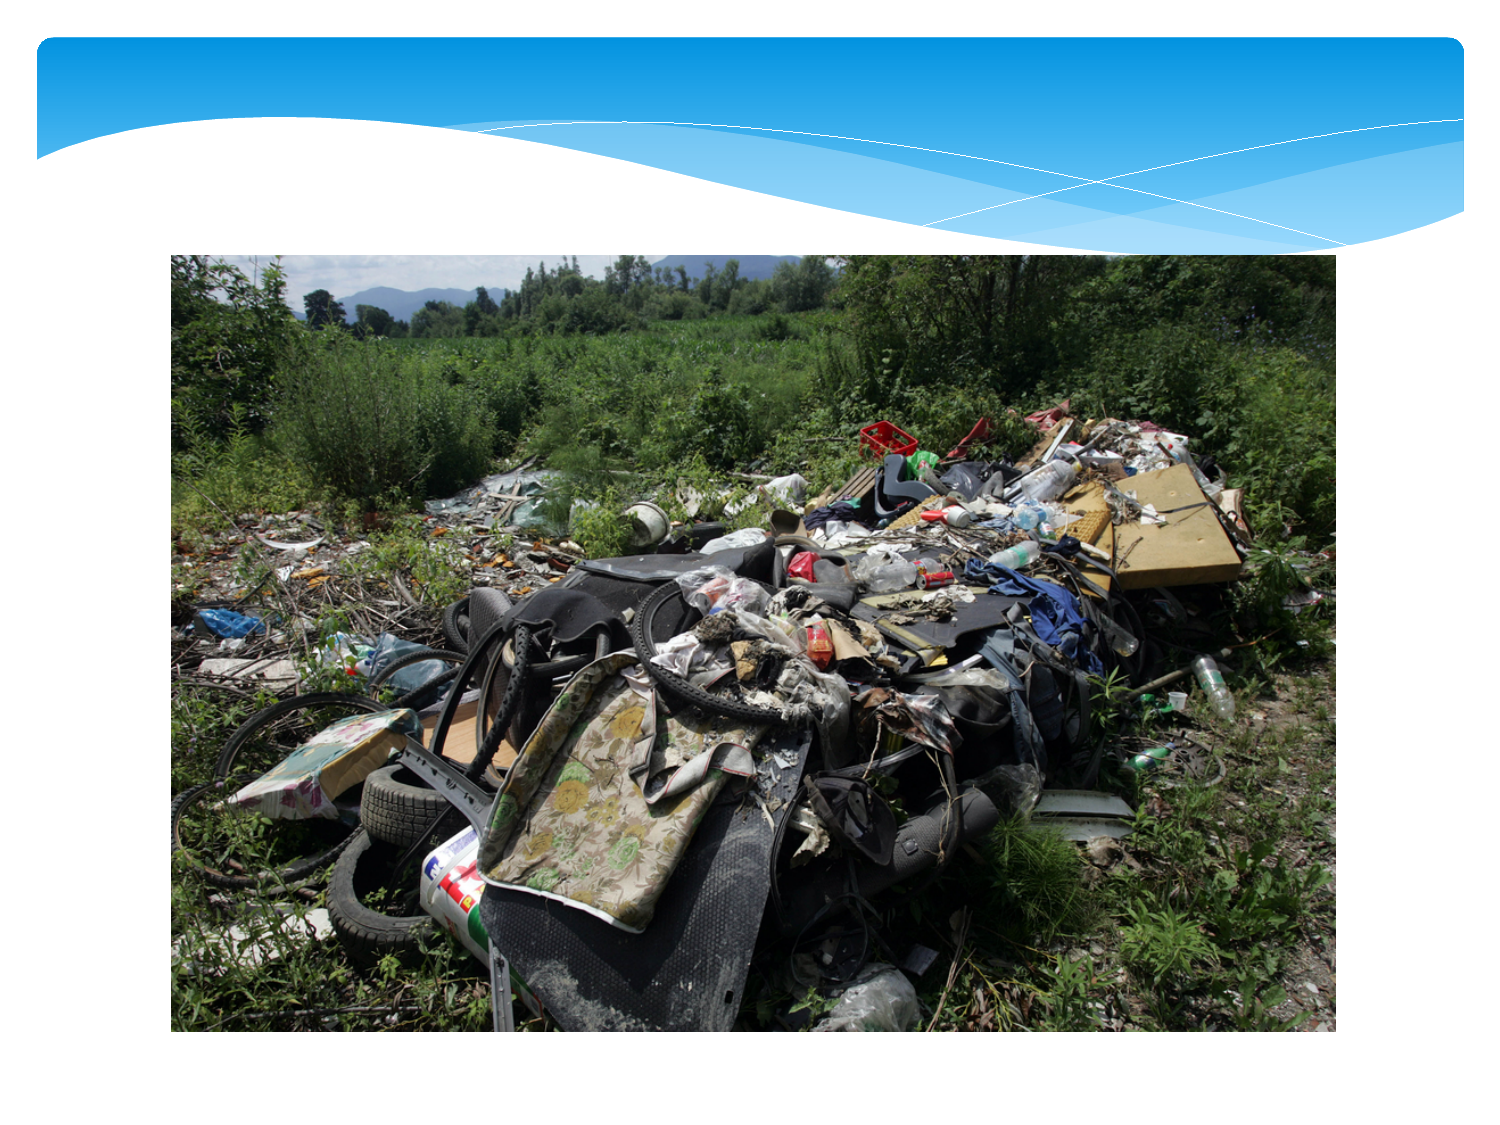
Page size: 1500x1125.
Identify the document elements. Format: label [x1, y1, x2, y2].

picture [171, 255, 1336, 1032]
